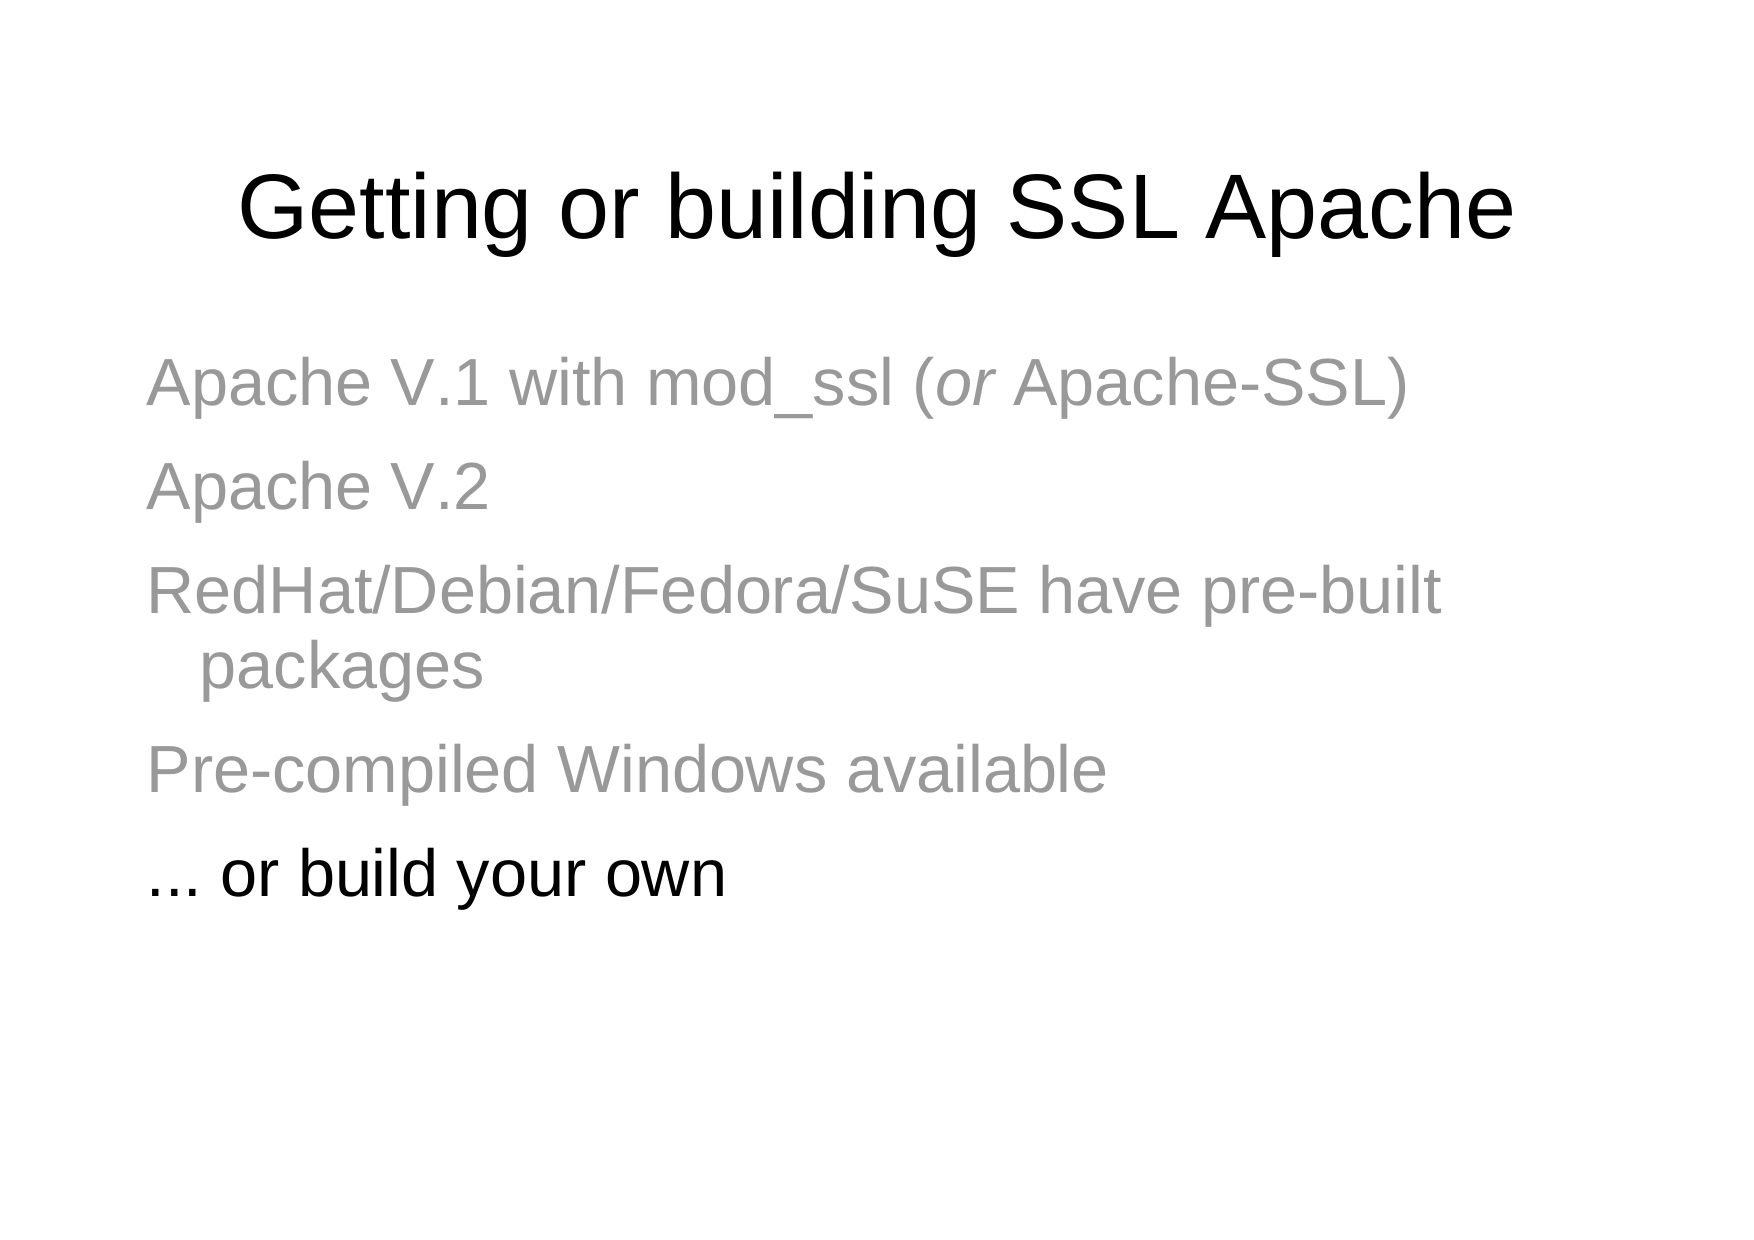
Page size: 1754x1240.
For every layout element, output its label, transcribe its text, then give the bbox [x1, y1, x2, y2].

list Apache V.1 with mod_ssl (or Apache-SSL) Apache V.2 RedHat/Debian/Fedora/SuSE have pre-built packages Pre-compiled Windows available ... or build your own [128, 344, 1627, 1126]
title Getting or building SSL Apache [128, 102, 1627, 310]
